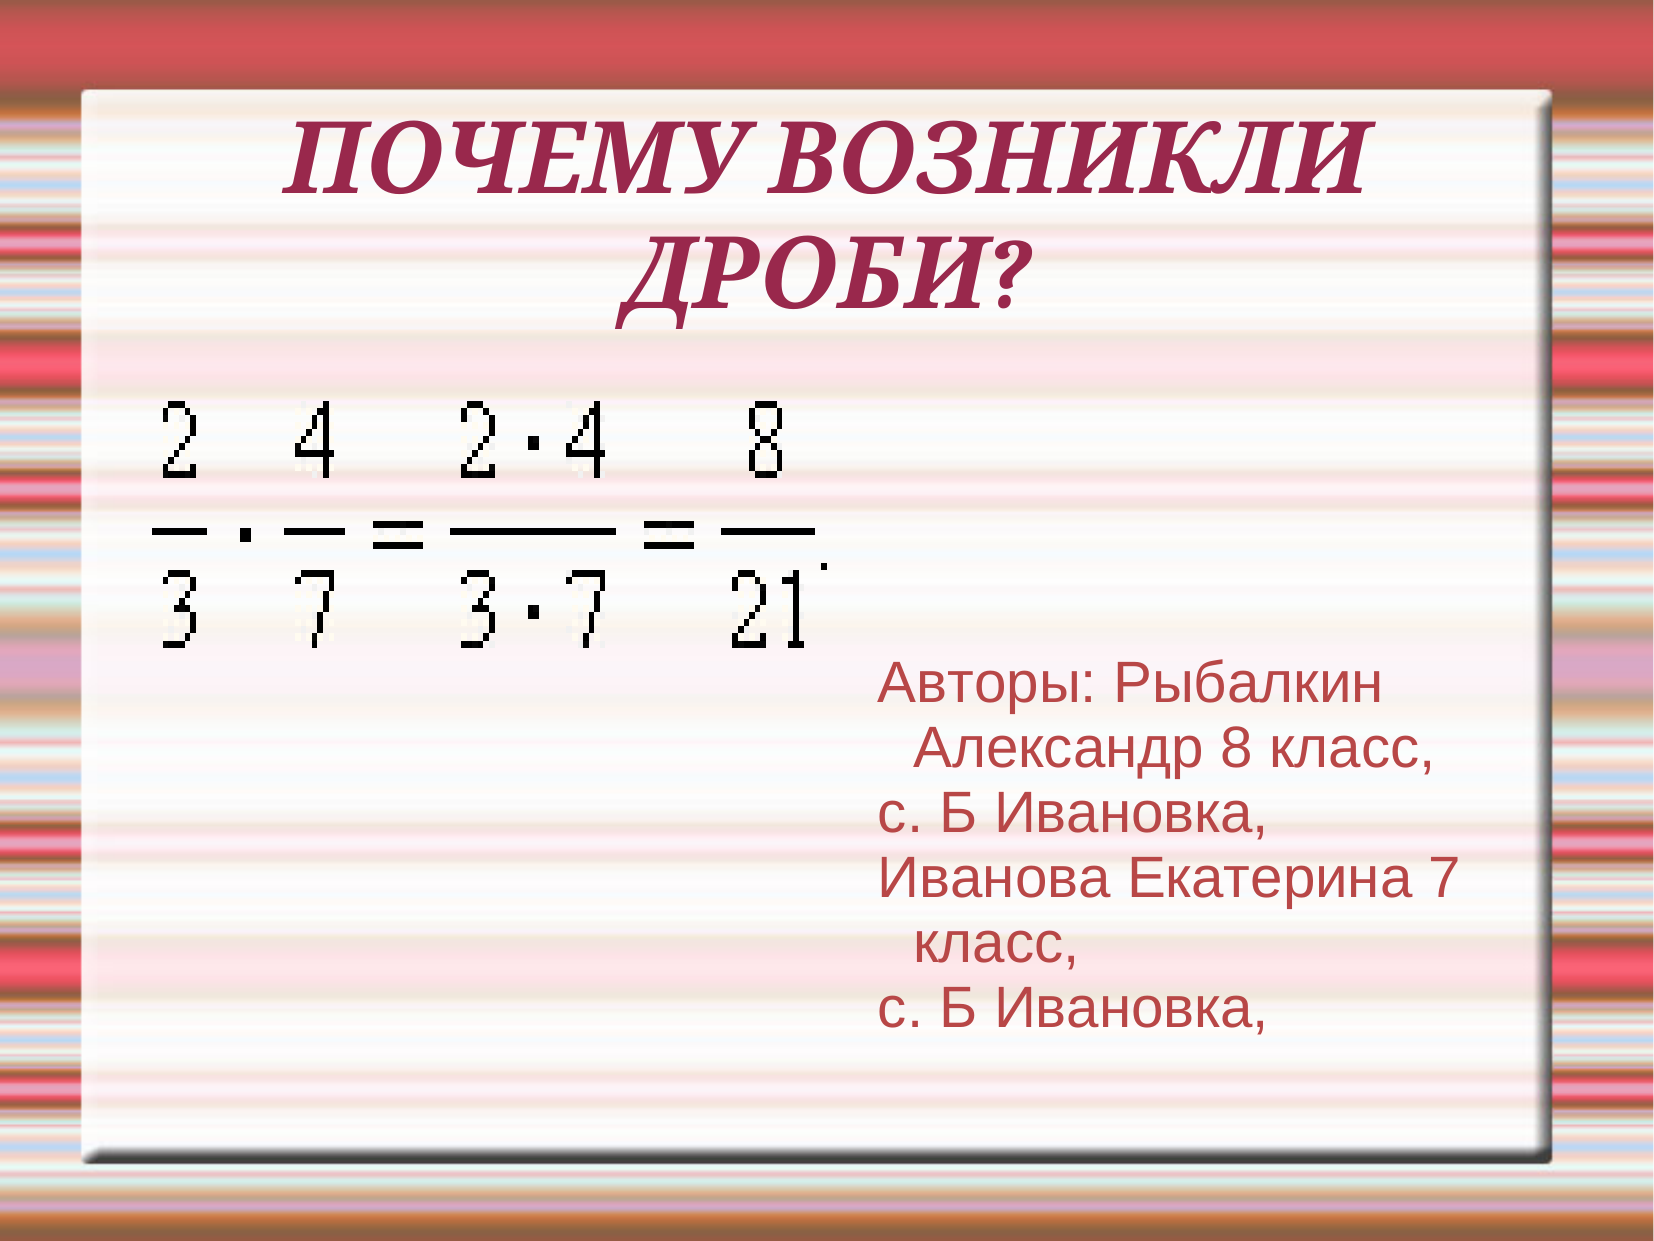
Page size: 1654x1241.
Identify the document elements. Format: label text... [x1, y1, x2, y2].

title ПОЧЕМУ ВОЗНИКЛИ ДРОБИ? [121, 114, 1534, 322]
picture [0, 0, 1654, 1241]
list Авторы: Рыбалкин Александр 8 класс, с. Б Ивановка, Иванова Екатерина 7 класс, с. Б Ивановка, [842, 649, 1517, 1133]
